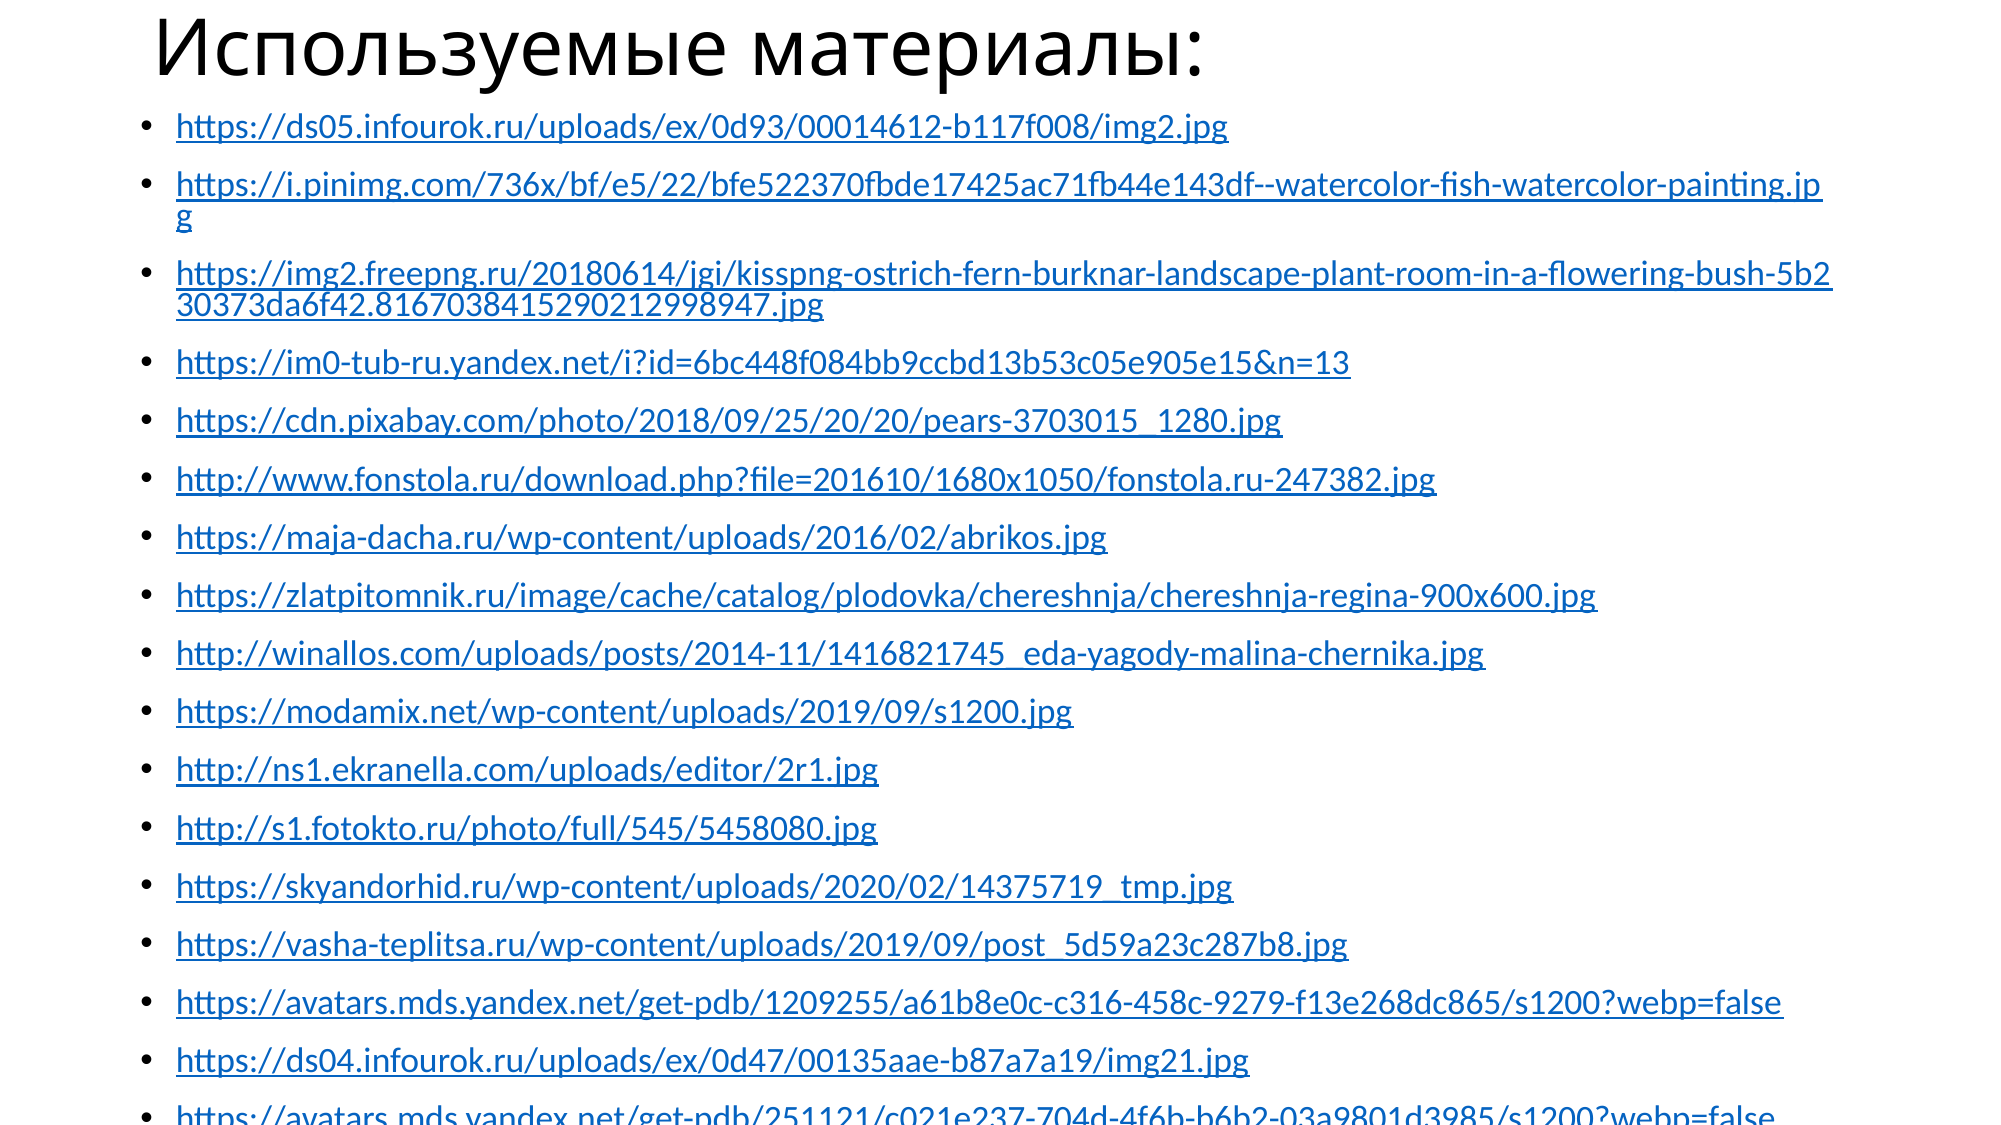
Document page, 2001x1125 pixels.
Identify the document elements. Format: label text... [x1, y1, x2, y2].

list https://ds05.infourok.ru/uploads/ex/0d93/00014612-b117f008/img2.jpg https://i.pinimg.com/736x/bf/e5/22/bfe522370fbde17425ac71fb44e143df--watercolor-fish-watercolor-painting.jpg https://img2.freepng.ru/20180614/jgi/kisspng-ostrich-fern-burknar-landscape-plant-room-in-a-flowering-bush-5b230373da6f42.8167038415290212998947.jpg https://im0-tub-ru.yandex.net/i?id=6bc448f084bb9ccbd13b53c05e905e15&n=13 https://cdn.pixabay.com/photo/2018/09/25/20/20/pears-3703015_1280.jpg http://www.fonstola.ru/download.php?file=201610/1680x1050/fonstola.ru-247382.jpg https://maja-dacha.ru/wp-content/uploads/2016/02/abrikos.jpg https://zlatpitomnik.ru/image/cache/catalog/plodovka/chereshnja/chereshnja-regina-900x600.jpg http://winallos.com/uploads/posts/2014-11/1416821745_eda-yagody-malina-chernika.jpg https://modamix.net/wp-content/uploads/2019/09/s1200.jpg http://ns1.ekranella.com/uploads/editor/2r1.jpg http://s1.fotokto.ru/photo/full/545/5458080.jpg https://skyandorhid.ru/wp-content/uploads/2020/02/14375719_tmp.jpg https://vasha-teplitsa.ru/wp-content/uploads/2019/09/post_5d59a23c287b8.jpg https://avatars.mds.yandex.net/get-pdb/1209255/a61b8e0c-c316-458c-9279-f13e268dc865/s1200?webp=false https://ds04.infourok.ru/uploads/ex/0d47/00135aae-b87a7a19/img21.jpg https://avatars.mds.yandex.net/get-pdb/251121/c021e237-704d-4f6b-b6b2-03a9801d3985/s1200?webp=false [125, 100, 1851, 1092]
title Используемые материалы: [137, 0, 1863, 101]
